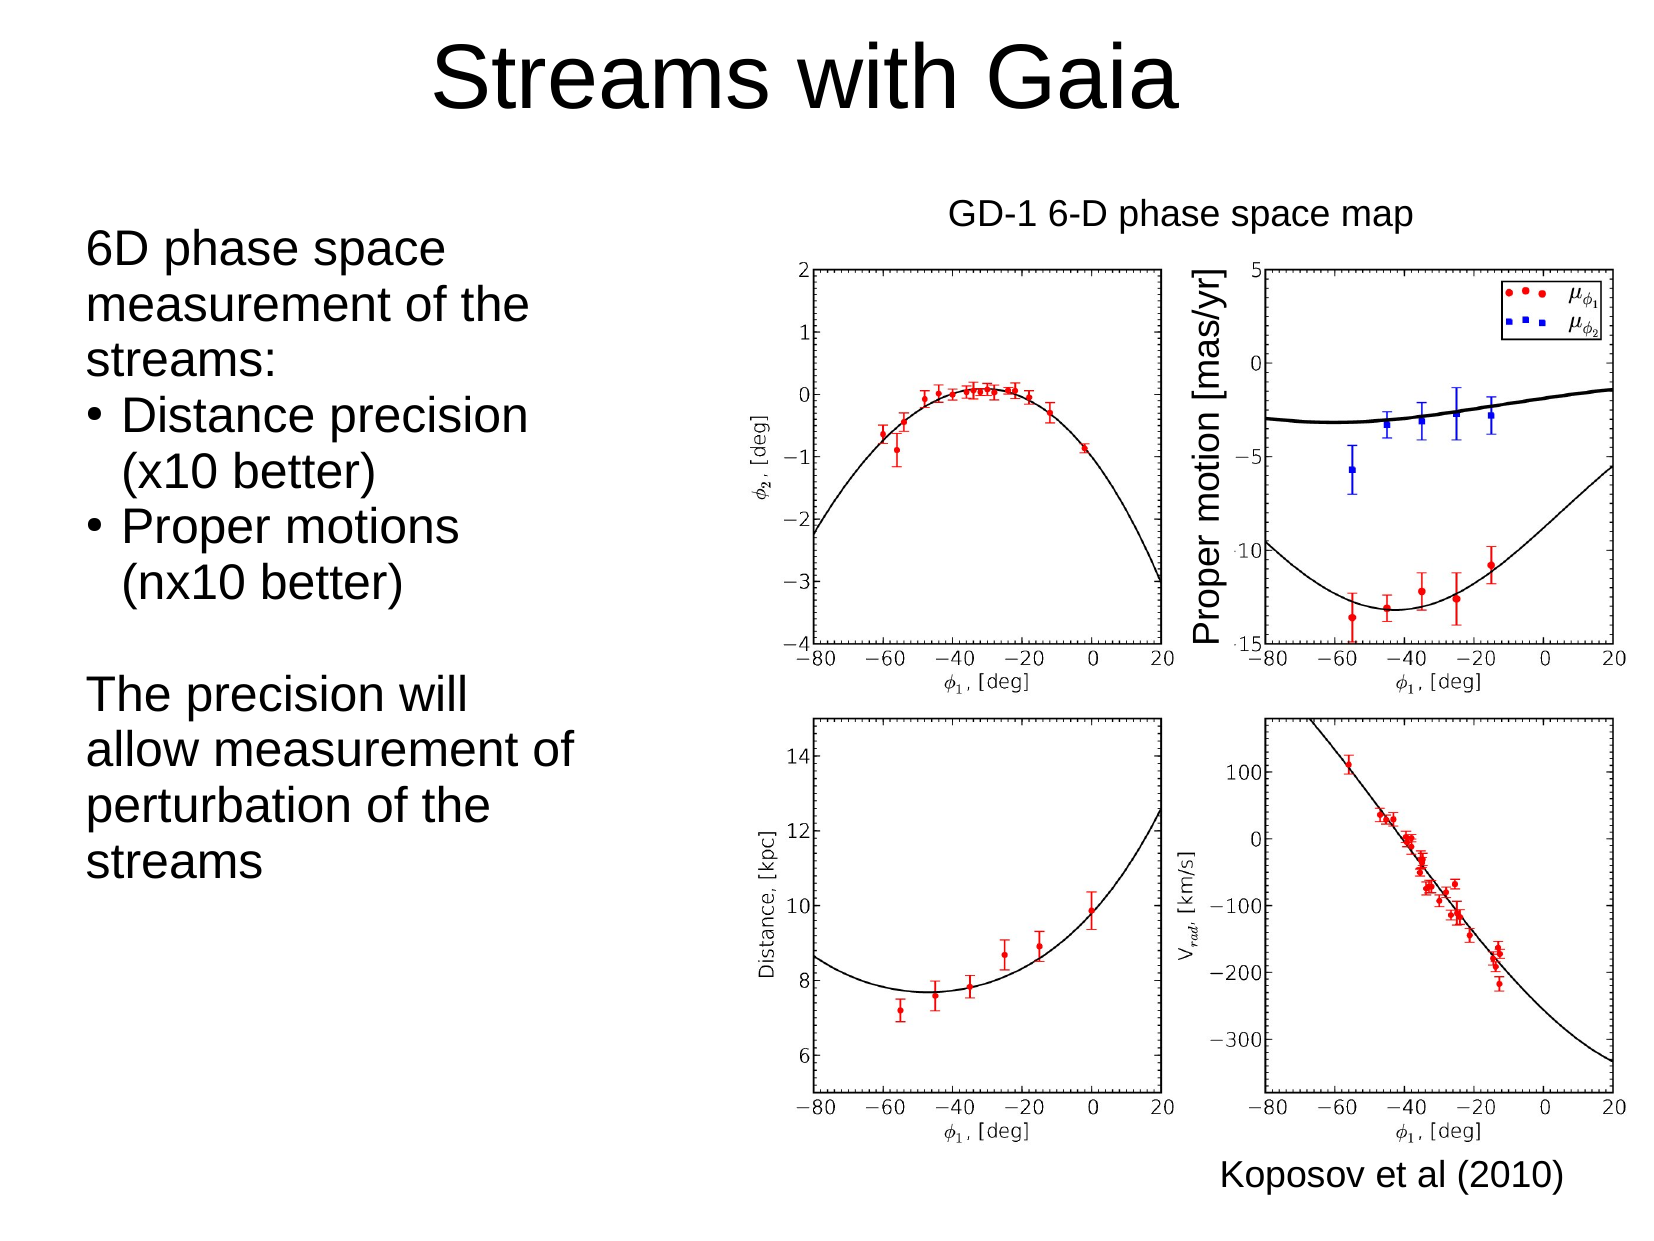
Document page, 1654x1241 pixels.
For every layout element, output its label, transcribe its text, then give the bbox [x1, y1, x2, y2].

text_box Koposov et al (2010) [1204, 1145, 1583, 1203]
text_box 6D phase space measurement of the streams: Distance precision (x10 better) Proper motions (nx10 better) The precision will allow measurement of perturbation of the streams [70, 212, 603, 897]
text_box GD-1 6-D phase space map [933, 185, 1501, 242]
title Streams with Gaia [61, 17, 1550, 136]
picture [695, 241, 1641, 1187]
text_box Proper motion [mas/yr] [1177, 236, 1235, 662]
